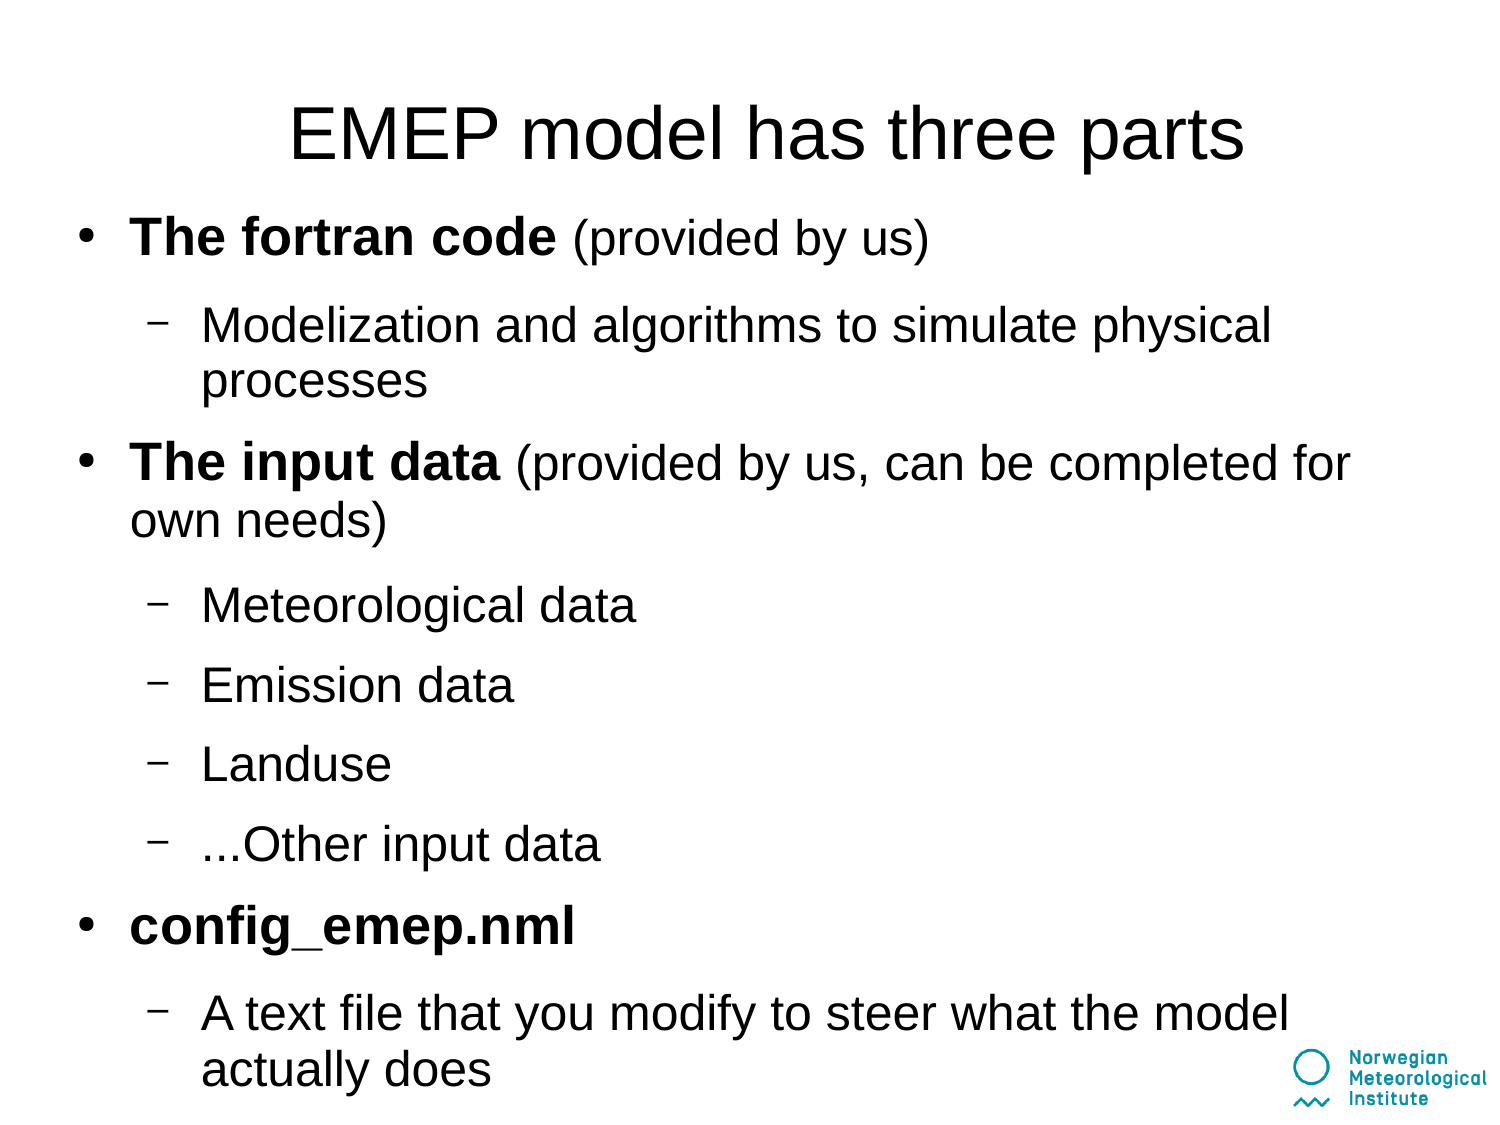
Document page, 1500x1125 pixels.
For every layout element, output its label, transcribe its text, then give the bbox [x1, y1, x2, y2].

picture [1447, 1035, 1495, 1118]
list The fortran code (provided by us) Modelization and algorithms to simulate physical processes The input data (provided by us, can be completed for own needs) Meteorological data Emission data Landuse ...Other input data config_emep.nml A text file that you modify to steer what the model actually does [59, 206, 1447, 1123]
title EMEP model has three parts [0, 39, 1500, 228]
